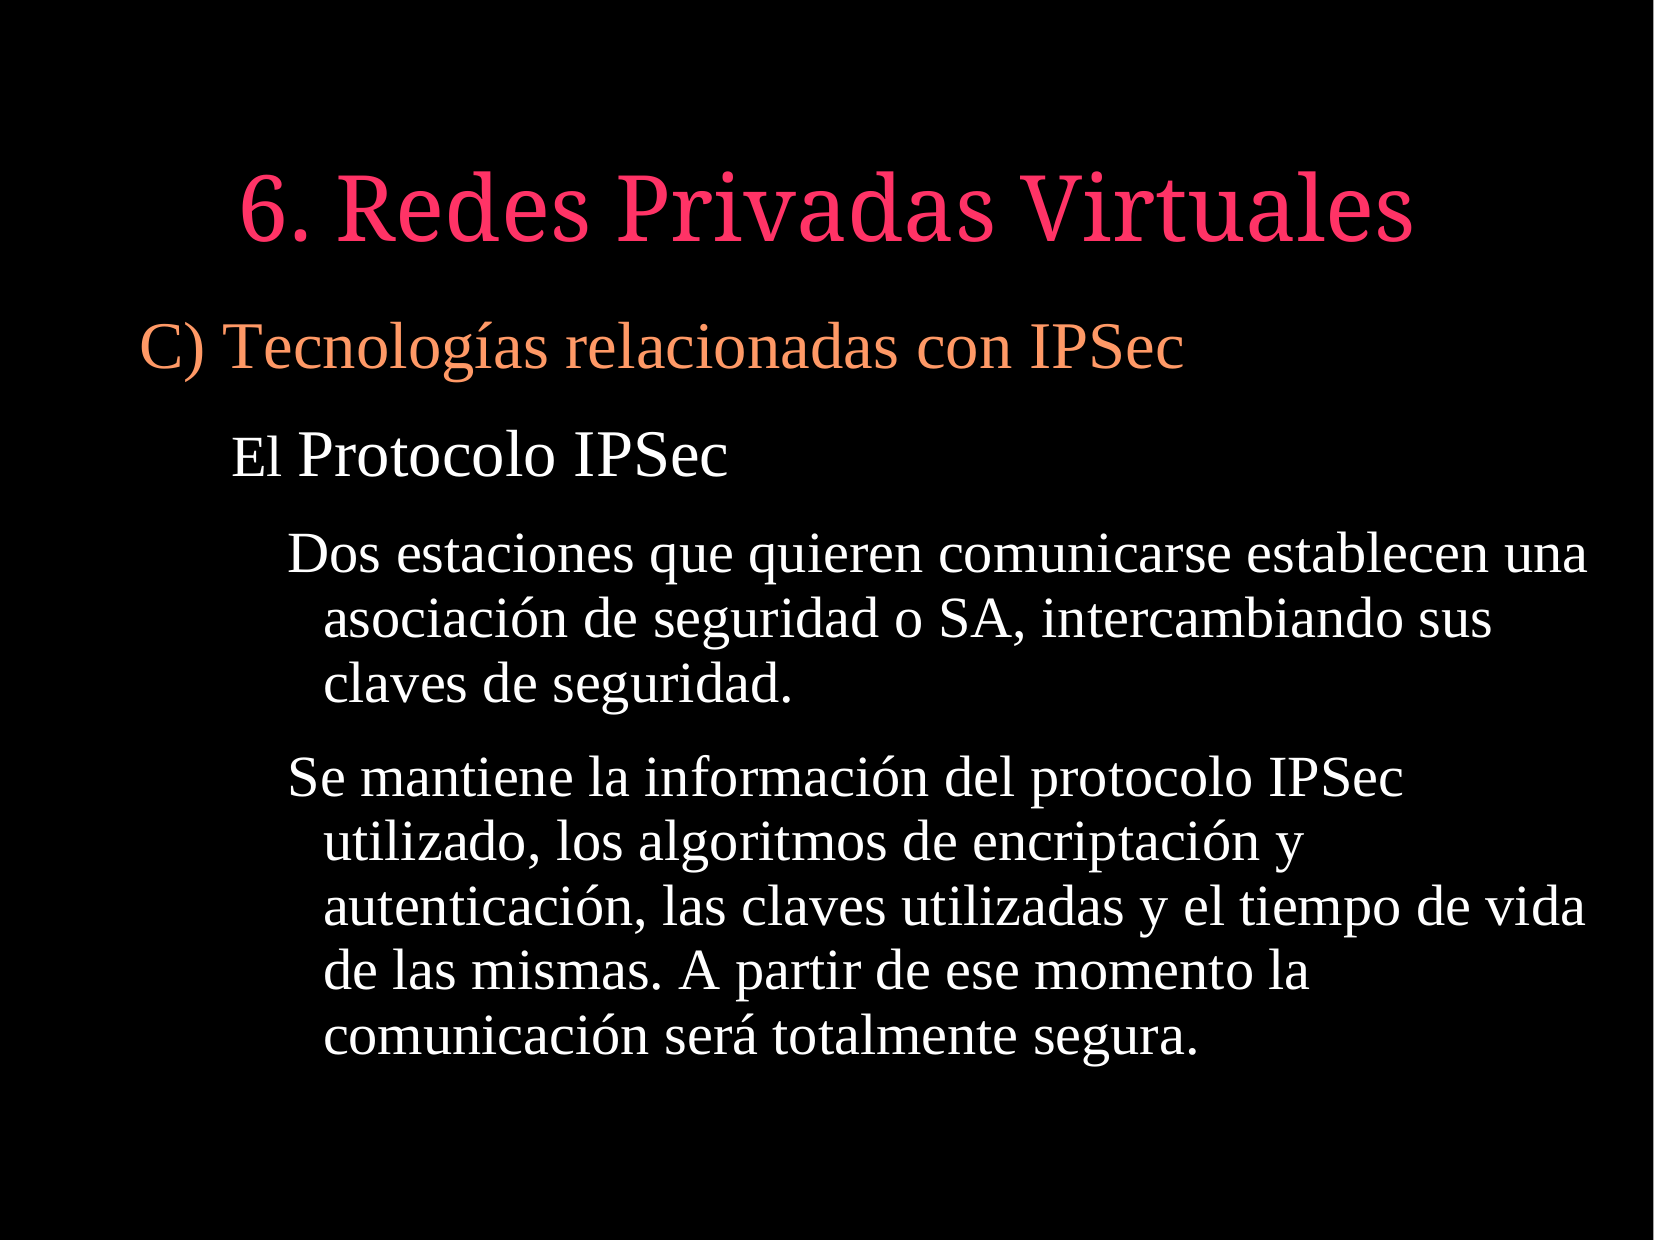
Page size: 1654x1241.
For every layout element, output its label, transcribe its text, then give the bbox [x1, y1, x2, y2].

title 6. Redes Privadas Virtuales [121, 102, 1534, 308]
list C) Tecnologías relacionadas con IPSec [121, 308, 1534, 417]
text_box El Protocolo IPSec Dos estaciones que quieren comunicarse establecen una asociación de seguridad o SA, intercambiando sus claves de seguridad. Se mantiene la información del protocolo IPSec utilizado, los algoritmos de encriptación y autenticación, las claves utilizadas y el tiempo de vida de las mismas. A partir de ese momento la comunicación será totalmente segura. [39, 417, 1623, 1241]
